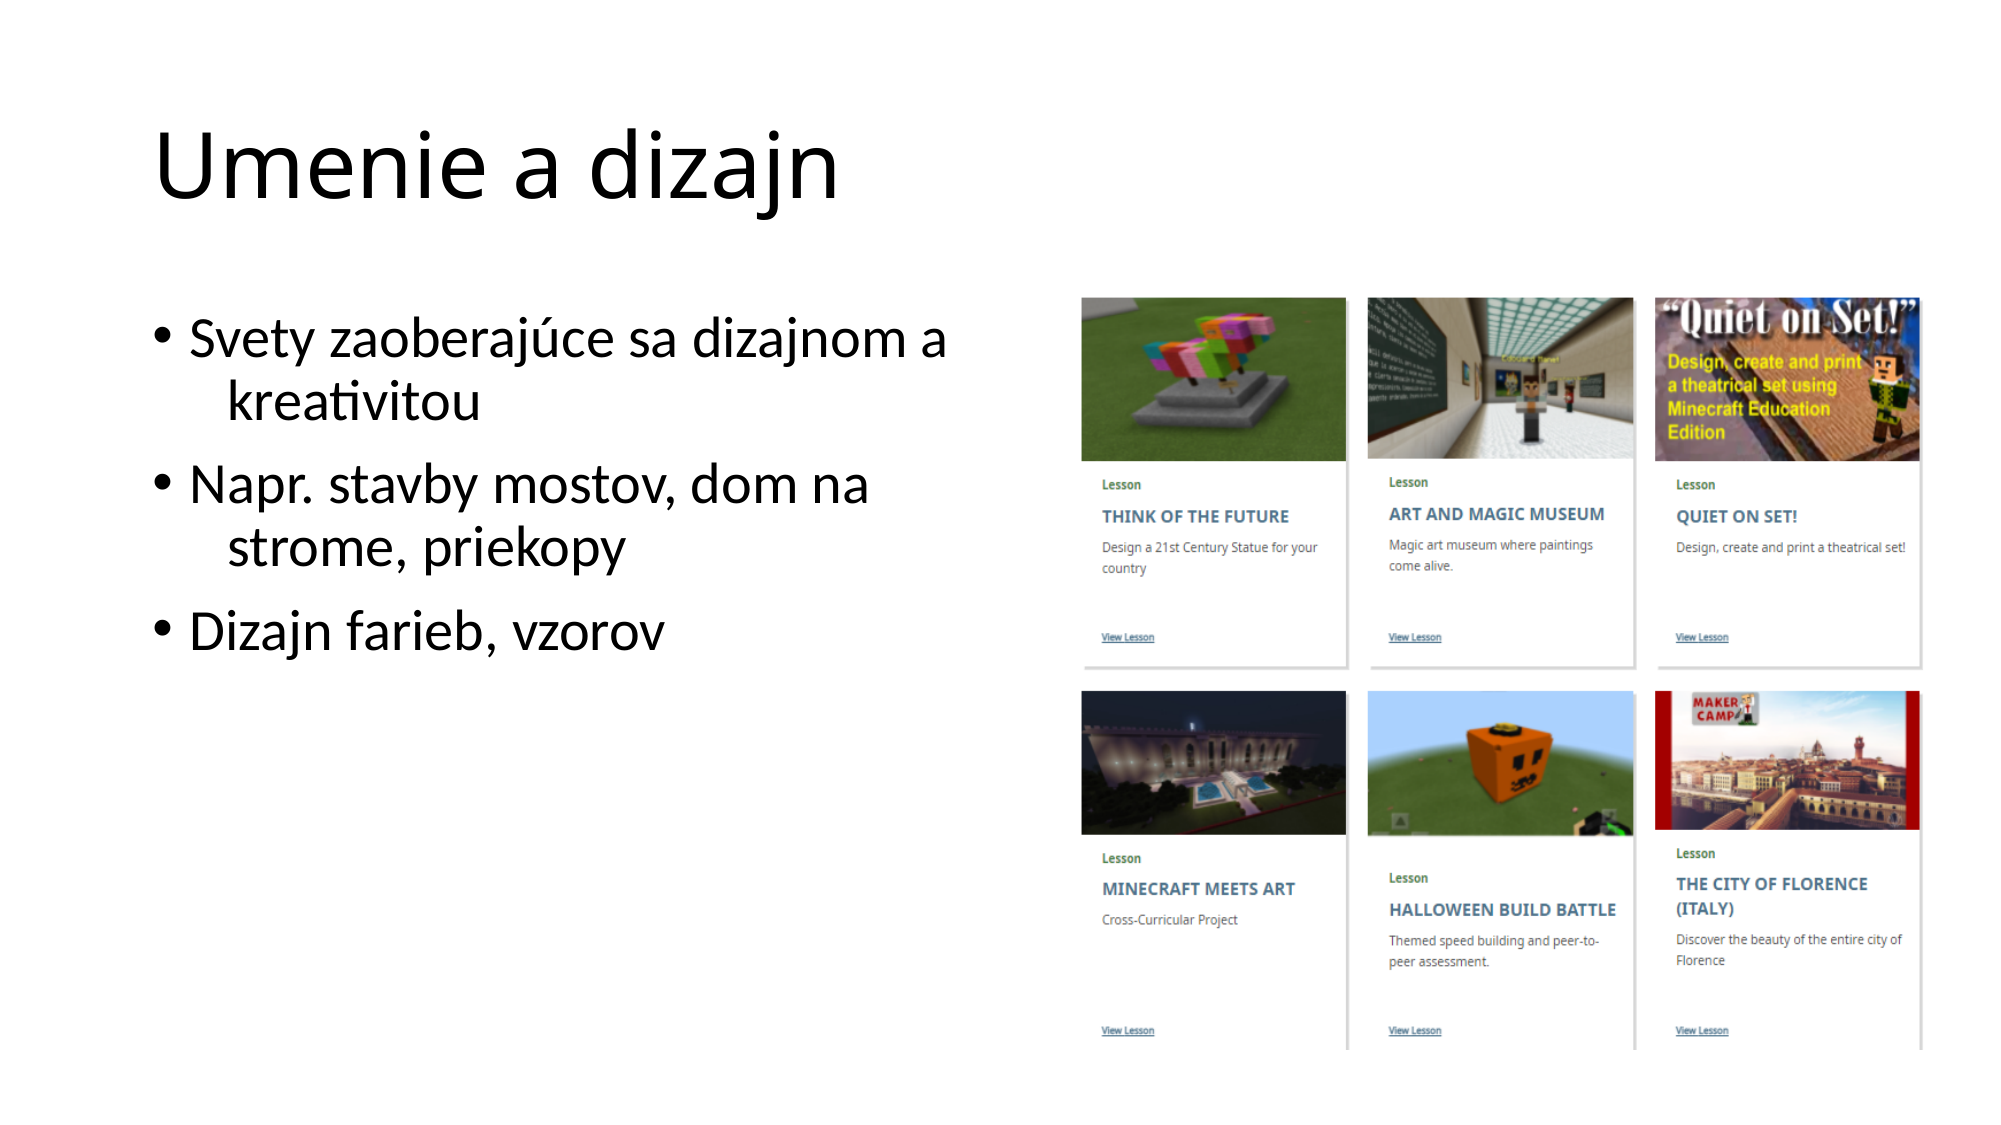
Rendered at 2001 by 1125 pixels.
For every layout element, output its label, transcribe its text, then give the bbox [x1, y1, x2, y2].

list Svety zaoberajúce sa dizajnom a kreativitou Napr. stavby mostov, dom na strome, priekopy Dizajn farieb, vzorov [137, 299, 1046, 1014]
title Umenie a dizajn [137, 59, 1863, 278]
picture [1046, 284, 1938, 1051]
